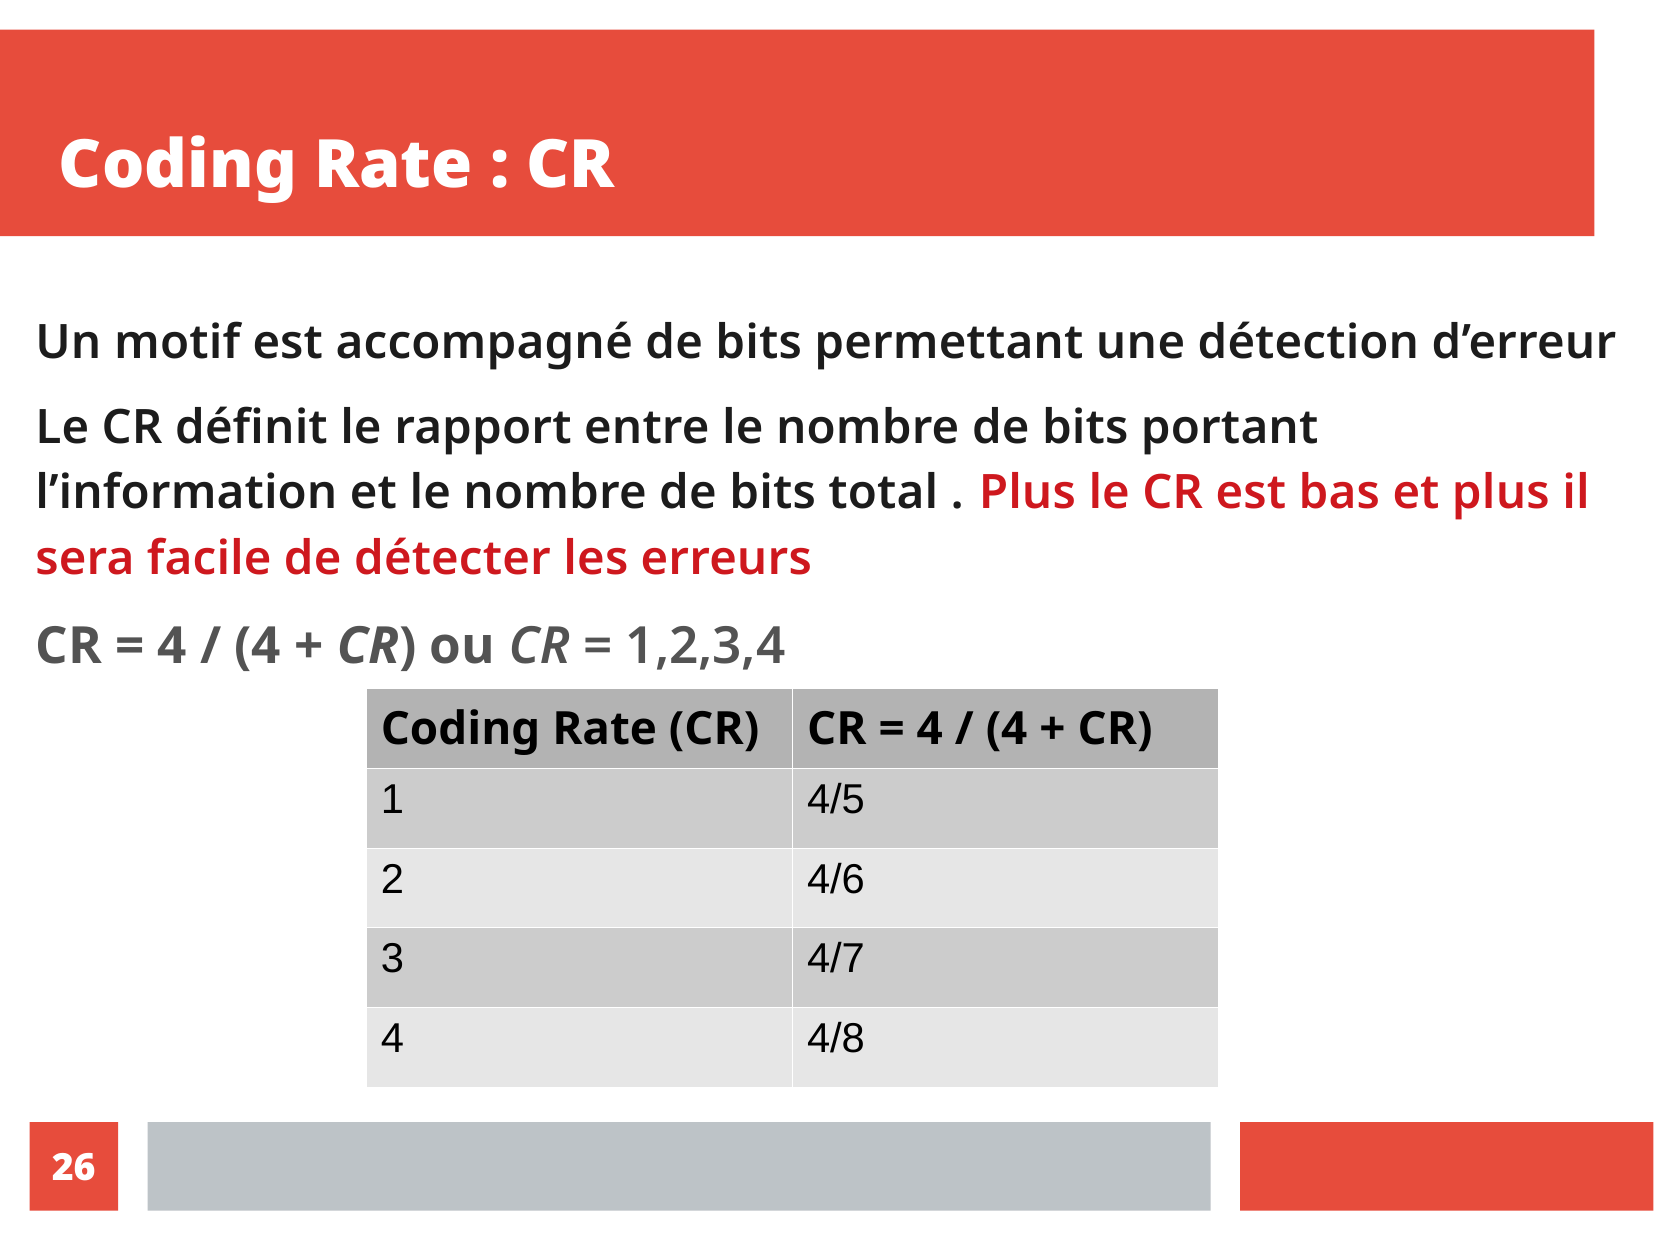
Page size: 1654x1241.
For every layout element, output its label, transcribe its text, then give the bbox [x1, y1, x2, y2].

table_cell 4/5 [793, 769, 1218, 848]
list Un motif est accompagné de bits permettant une détection d’erreur Le CR définit le rapport entre le nombre de bits portant l’information et le nombre de bits total . Plus le CR est bas et plus il sera facile de détecter les erreurs CR = 4 / (4 + CR) ou CR = 1,2,3,4 [35, 307, 1630, 739]
table_header CR = 4 / (4 + CR) [793, 689, 1218, 768]
table_cell 4/6 [793, 849, 1218, 927]
table_cell 2 [367, 849, 792, 927]
table_header Coding Rate (CR) [367, 689, 792, 768]
table_cell 4 [367, 1008, 792, 1087]
table_cell 4/7 [793, 928, 1218, 1007]
title Coding Rate : CR [59, 59, 1595, 207]
table_cell 1 [367, 769, 792, 848]
table_cell 3 [367, 928, 792, 1007]
table_cell 4/8 [793, 1008, 1218, 1087]
